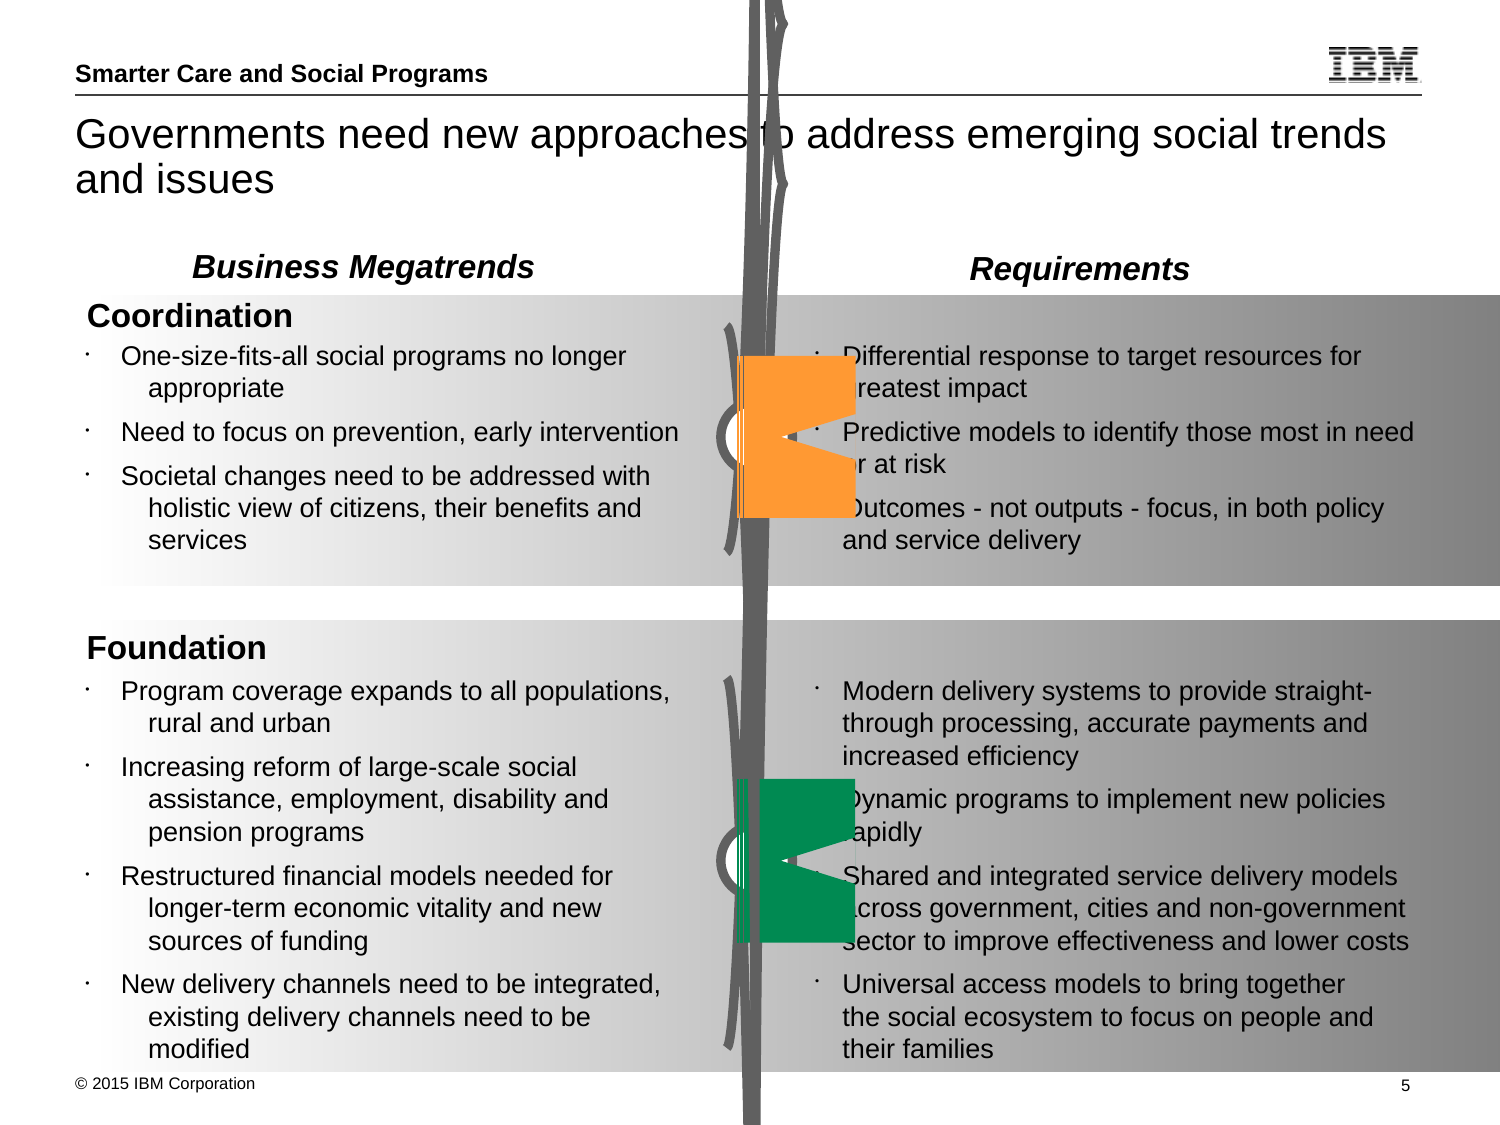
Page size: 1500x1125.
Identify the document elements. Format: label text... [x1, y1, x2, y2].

text_box Governments need new approaches to address emerging social trends and issues [780, 112, 1434, 218]
text_box Coordination [86, 294, 309, 335]
text_box Governments need new approaches to address emerging social trends and issues [74, 112, 747, 218]
text_box Program coverage expands to all populations, rural and urban Increasing reform of large-scale social assistance, employment, disability and pension programs Restructured financial models needed for longer-term economic vitality and new sources of funding New delivery channels need to be integrated, existing delivery channels need to be modified [85, 673, 699, 1065]
text_box Foundation [86, 625, 283, 666]
text_box [94, 620, 749, 1072]
text_box Differential response to target resources for greatest impact Predictive models to identify those most in need or at risk Outcomes - not outputs - focus, in both policy and service delivery [815, 337, 1434, 556]
text_box Requirements [811, 239, 1349, 295]
text_box [94, 295, 1500, 586]
text_box One-size-fits-all social programs no longer appropriate Need to focus on prevention, early intervention Societal changes need to be addressed with holistic view of citizens, their benefits and services [85, 337, 699, 556]
text_box [760, 620, 1500, 1072]
text_box Modern delivery systems to provide straight-through processing, accurate payments and increased efficiency Dynamic programs to implement new policies rapidly Shared and integrated service delivery models across government, cities and non-government sector to improve effectiveness and lower costs Universal access models to bring together the social ecosystem to focus on people and their families [815, 673, 1450, 1065]
text_box Business Megatrends [85, 245, 658, 286]
